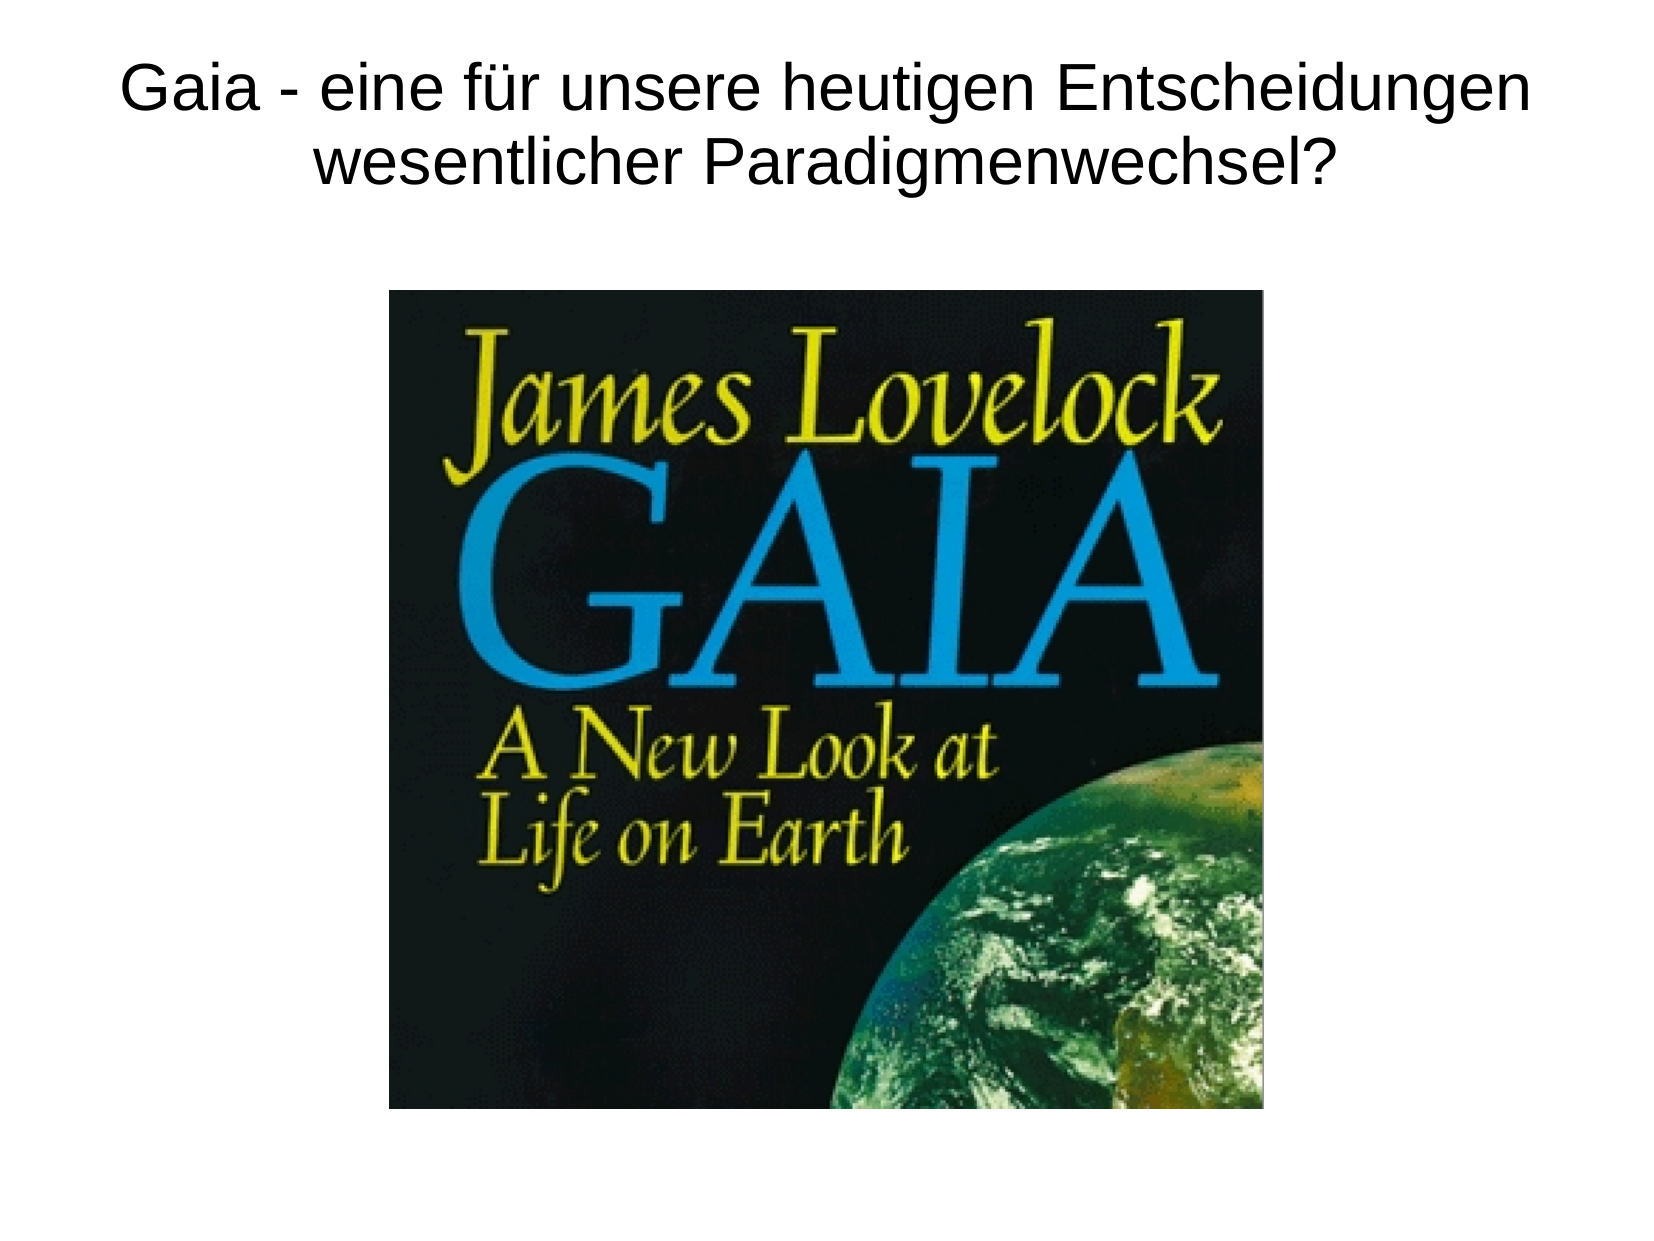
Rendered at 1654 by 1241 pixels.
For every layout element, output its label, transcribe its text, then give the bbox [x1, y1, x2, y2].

picture [389, 290, 1264, 1109]
title Gaia - eine für unsere heutigen Entscheidungen wesentlicher Paradigmenwechsel? [82, 49, 1571, 257]
